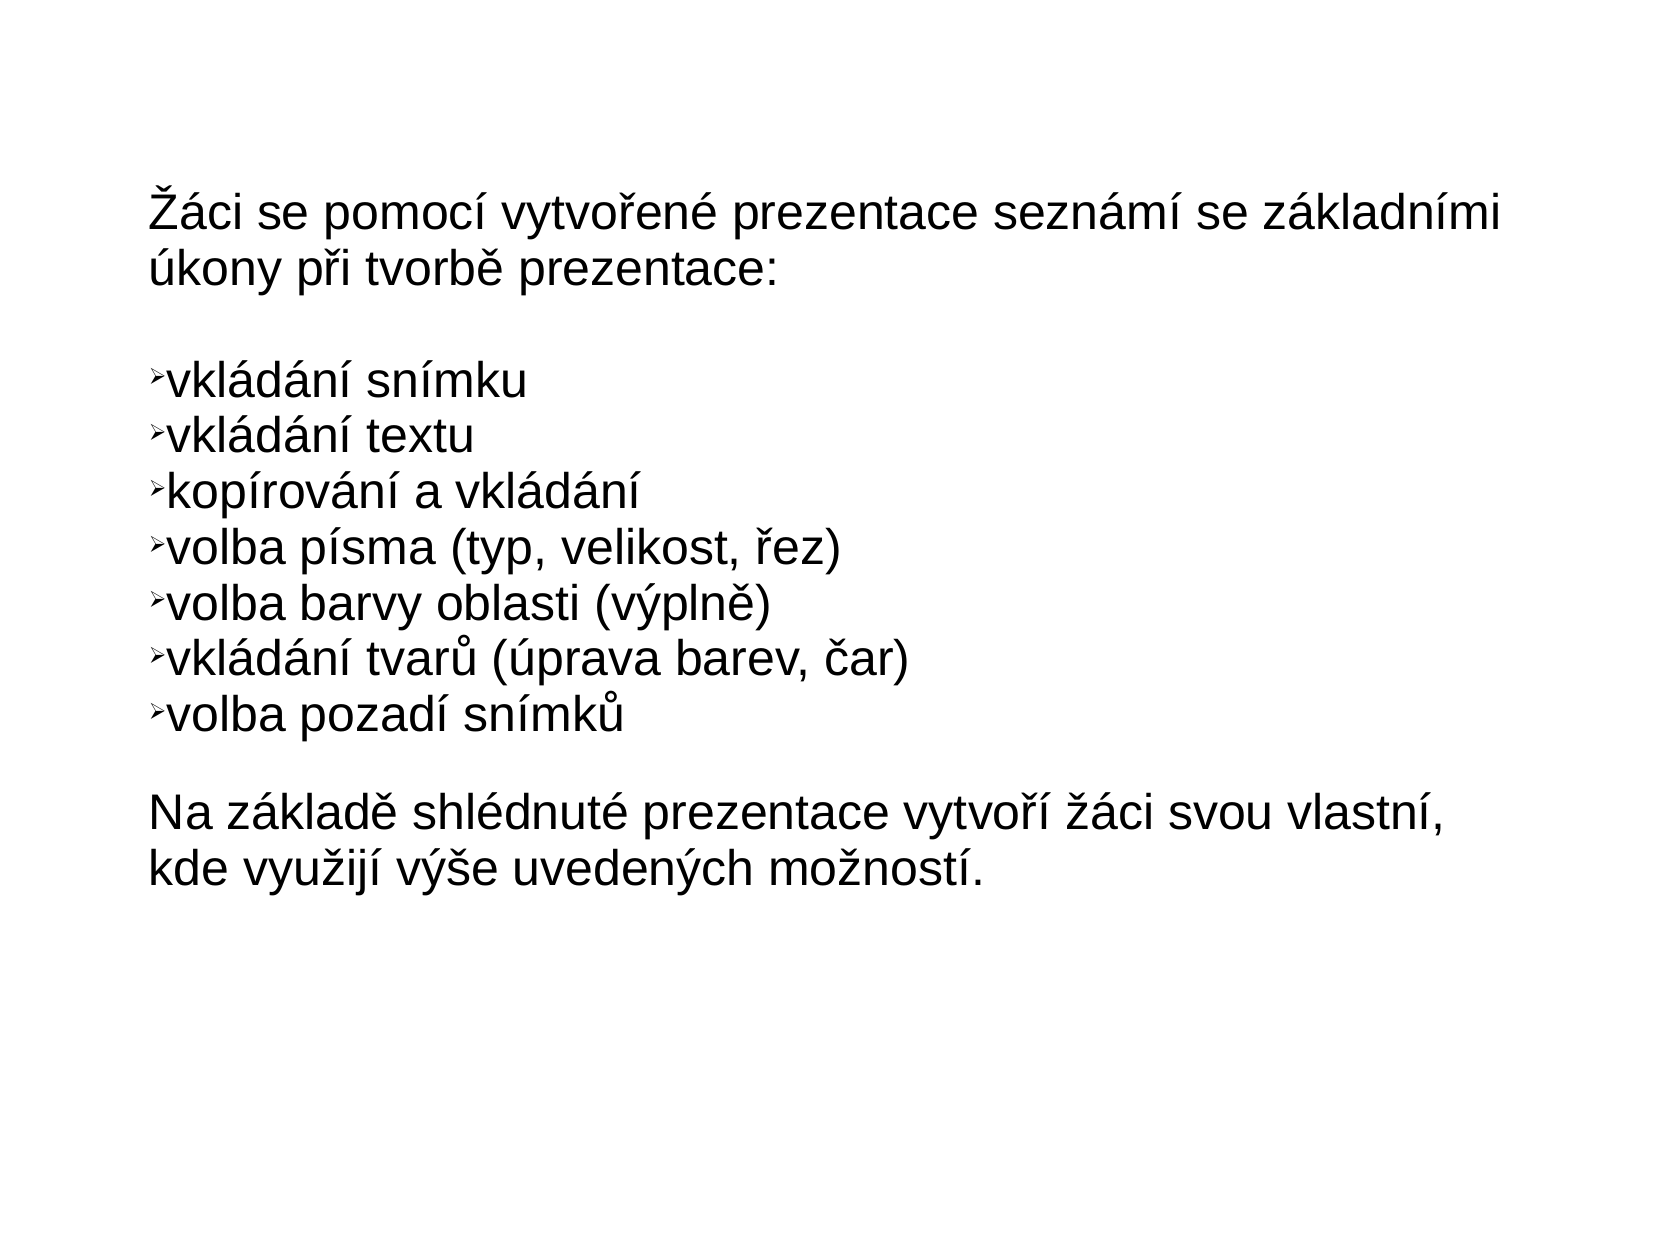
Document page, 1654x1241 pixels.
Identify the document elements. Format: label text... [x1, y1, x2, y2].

text_box Žáci se pomocí vytvořené prezentace seznámí se základními úkony při tvorbě prezentace: vkládání snímku vkládání textu kopírování a vkládání volba písma (typ, velikost, řez) volba barvy oblasti (výplně) vkládání tvarů (úprava barev, čar) volba pozadí snímků Na základě shlédnuté prezentace vytvoří žáci svou vlastní, kde využijí výše uvedených možností. [134, 177, 1536, 904]
